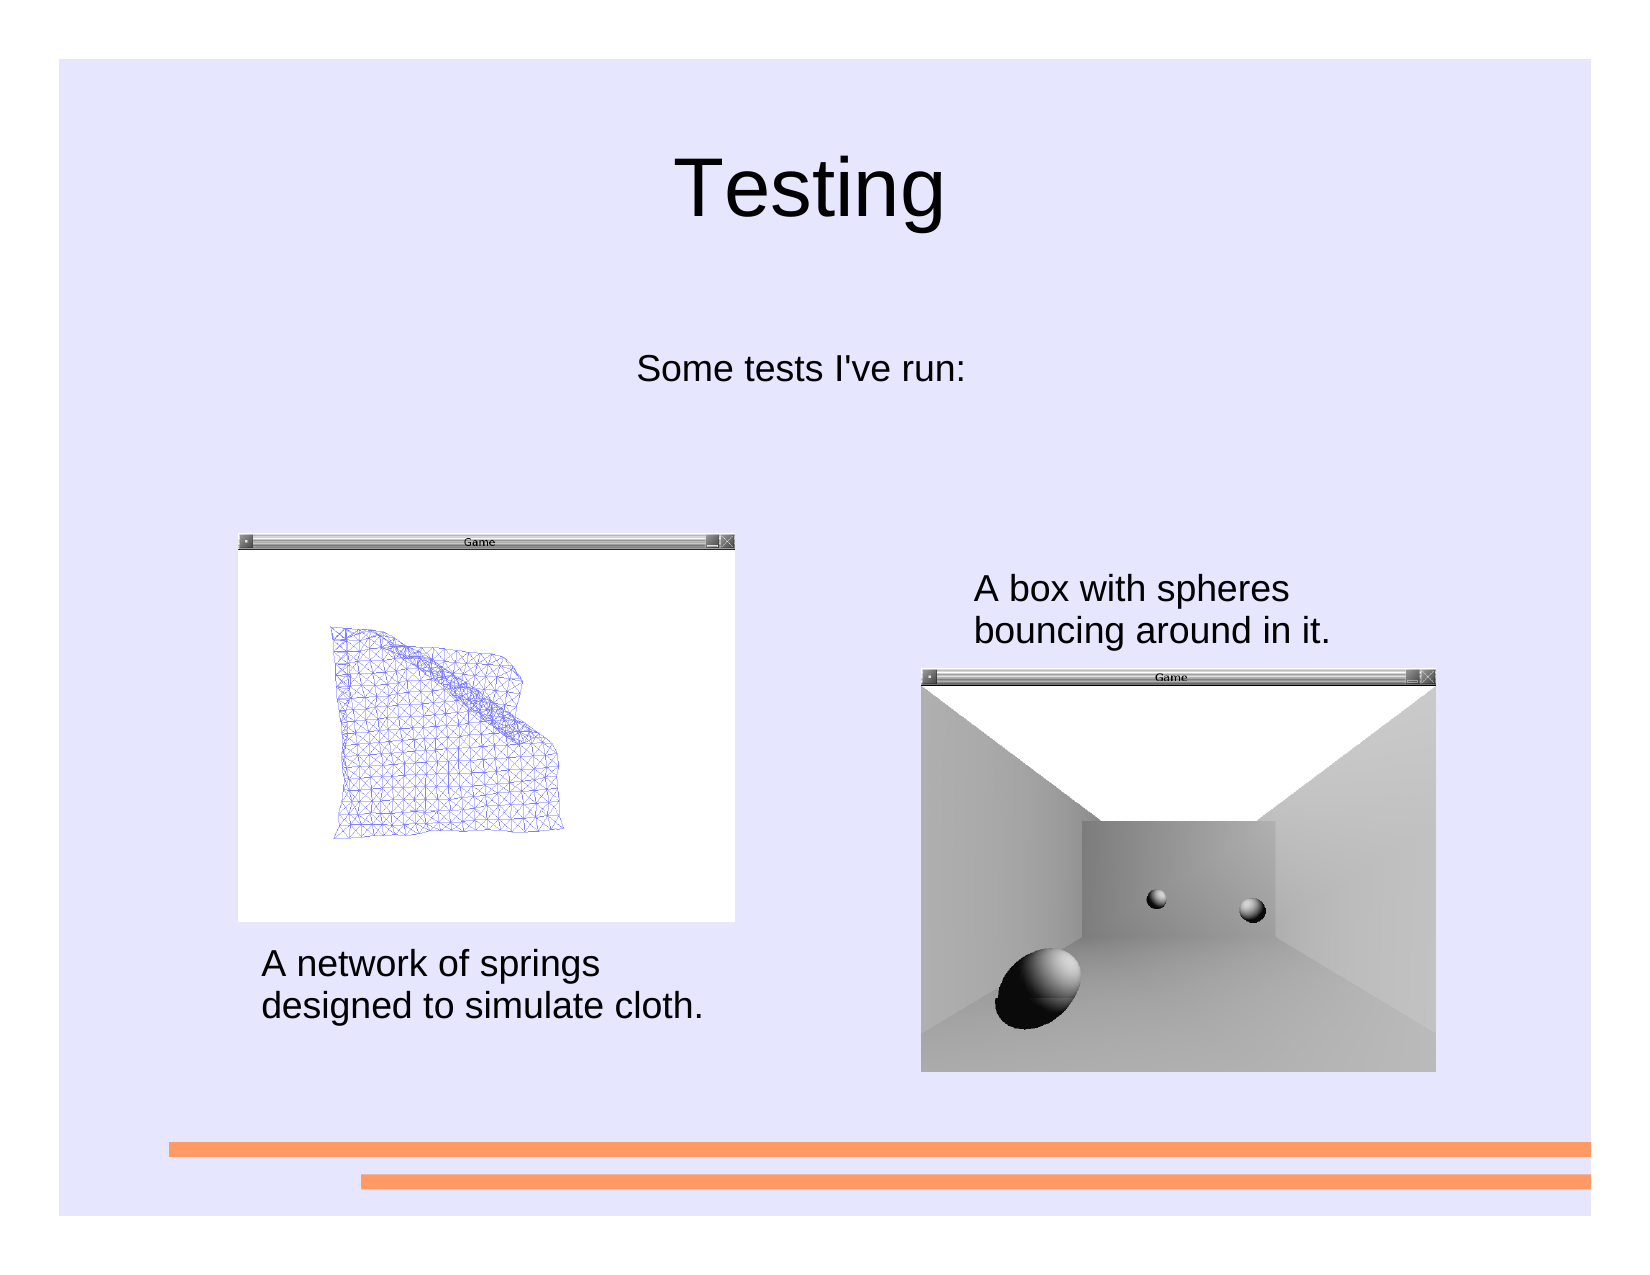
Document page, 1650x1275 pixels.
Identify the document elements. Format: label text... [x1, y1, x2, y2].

text_box Some tests I've run: [621, 339, 997, 397]
text_box Testing [659, 134, 997, 242]
text_box A network of springs designed to simulate cloth. [246, 935, 735, 1035]
picture [238, 533, 735, 922]
text_box A box with spheres bouncing around in it. [959, 560, 1447, 660]
picture [921, 668, 1436, 1072]
